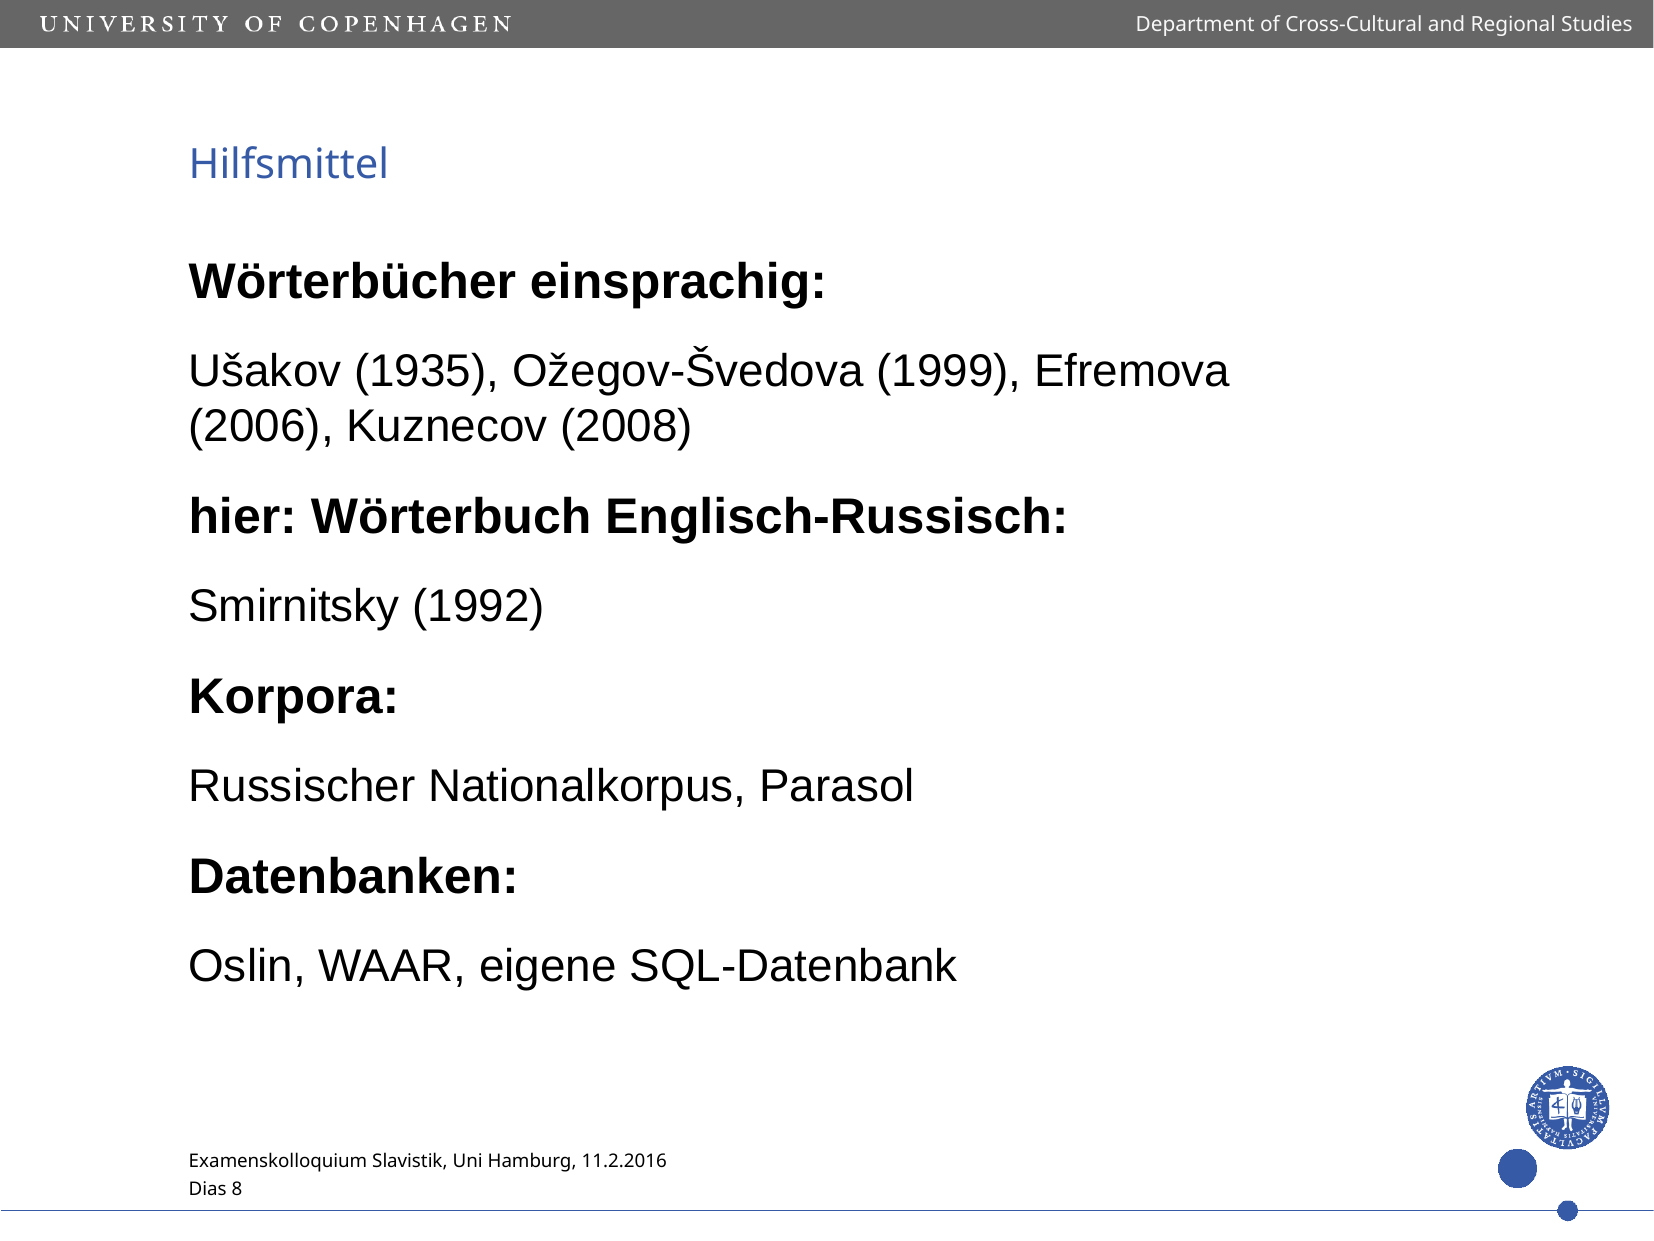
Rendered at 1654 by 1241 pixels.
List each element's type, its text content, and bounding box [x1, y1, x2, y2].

footer Department of Cross-Cultural and Regional Studies [516, 0, 1648, 48]
list [182, 911, 1372, 1120]
title Hilfsmittel [188, 83, 1378, 188]
slide_number Dias <nummer> [188, 1176, 575, 1203]
picture [0, 1007, 1654, 1240]
slide_number Examenskolloquium Slavistik, Uni Hamburg, 11.2.2016 [188, 1148, 1379, 1175]
list [188, 248, 1378, 808]
